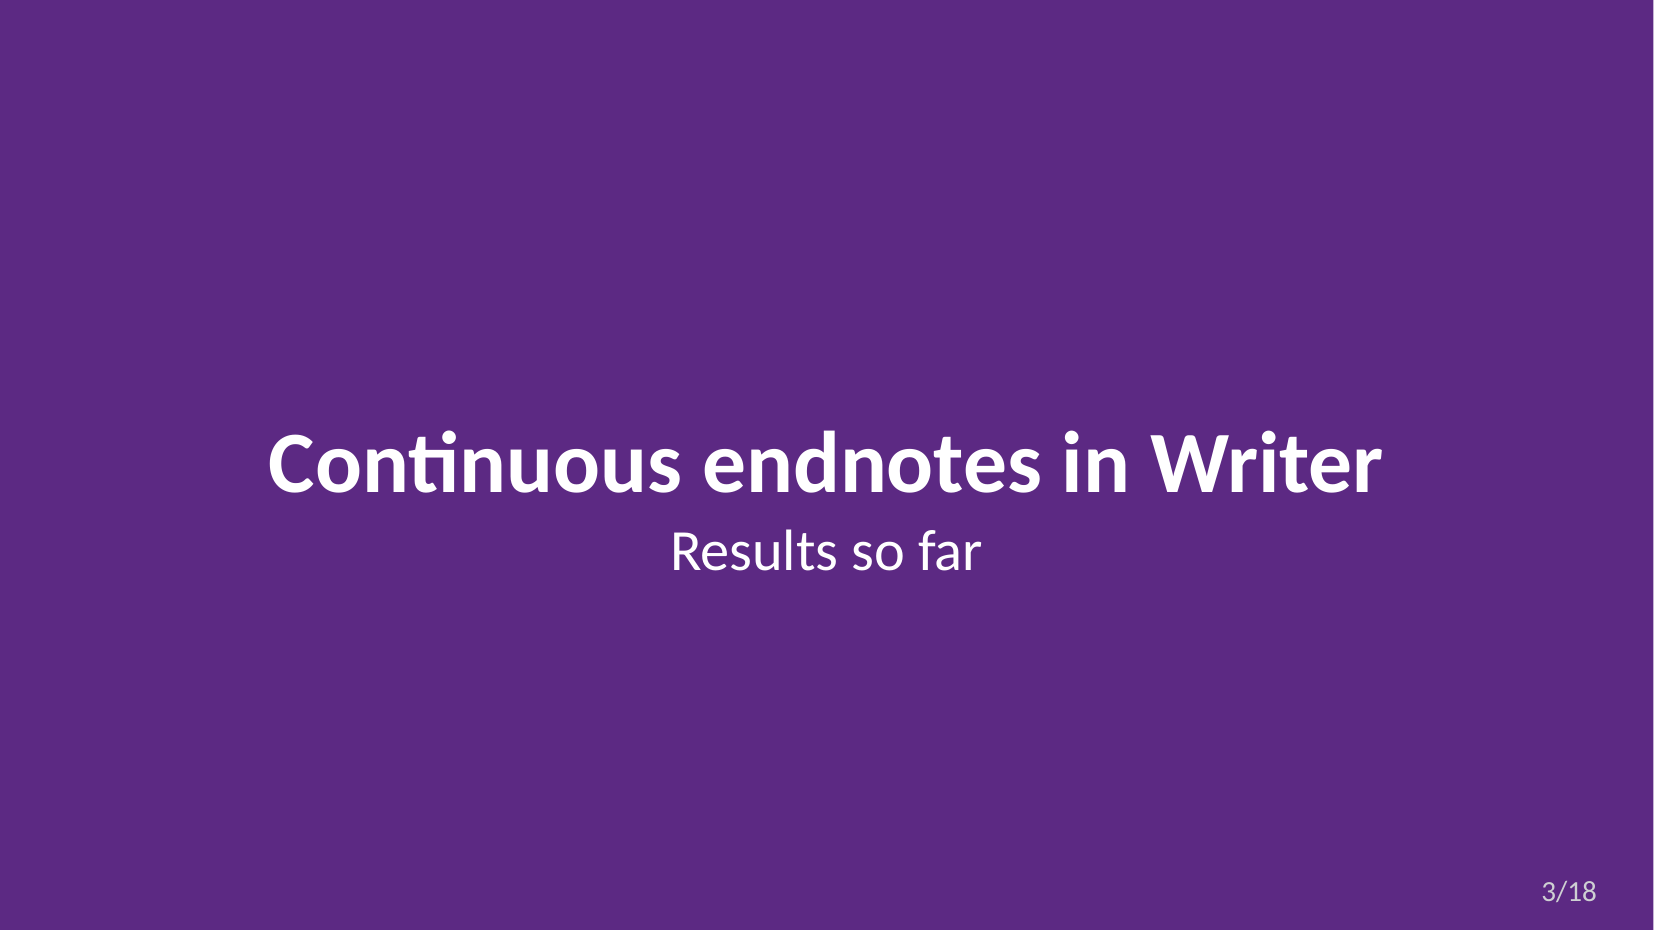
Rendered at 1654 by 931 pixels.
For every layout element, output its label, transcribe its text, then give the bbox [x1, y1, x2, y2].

title Continuous endnotes in Writer [82, 411, 1571, 511]
subtitle Results so far [82, 511, 1571, 601]
